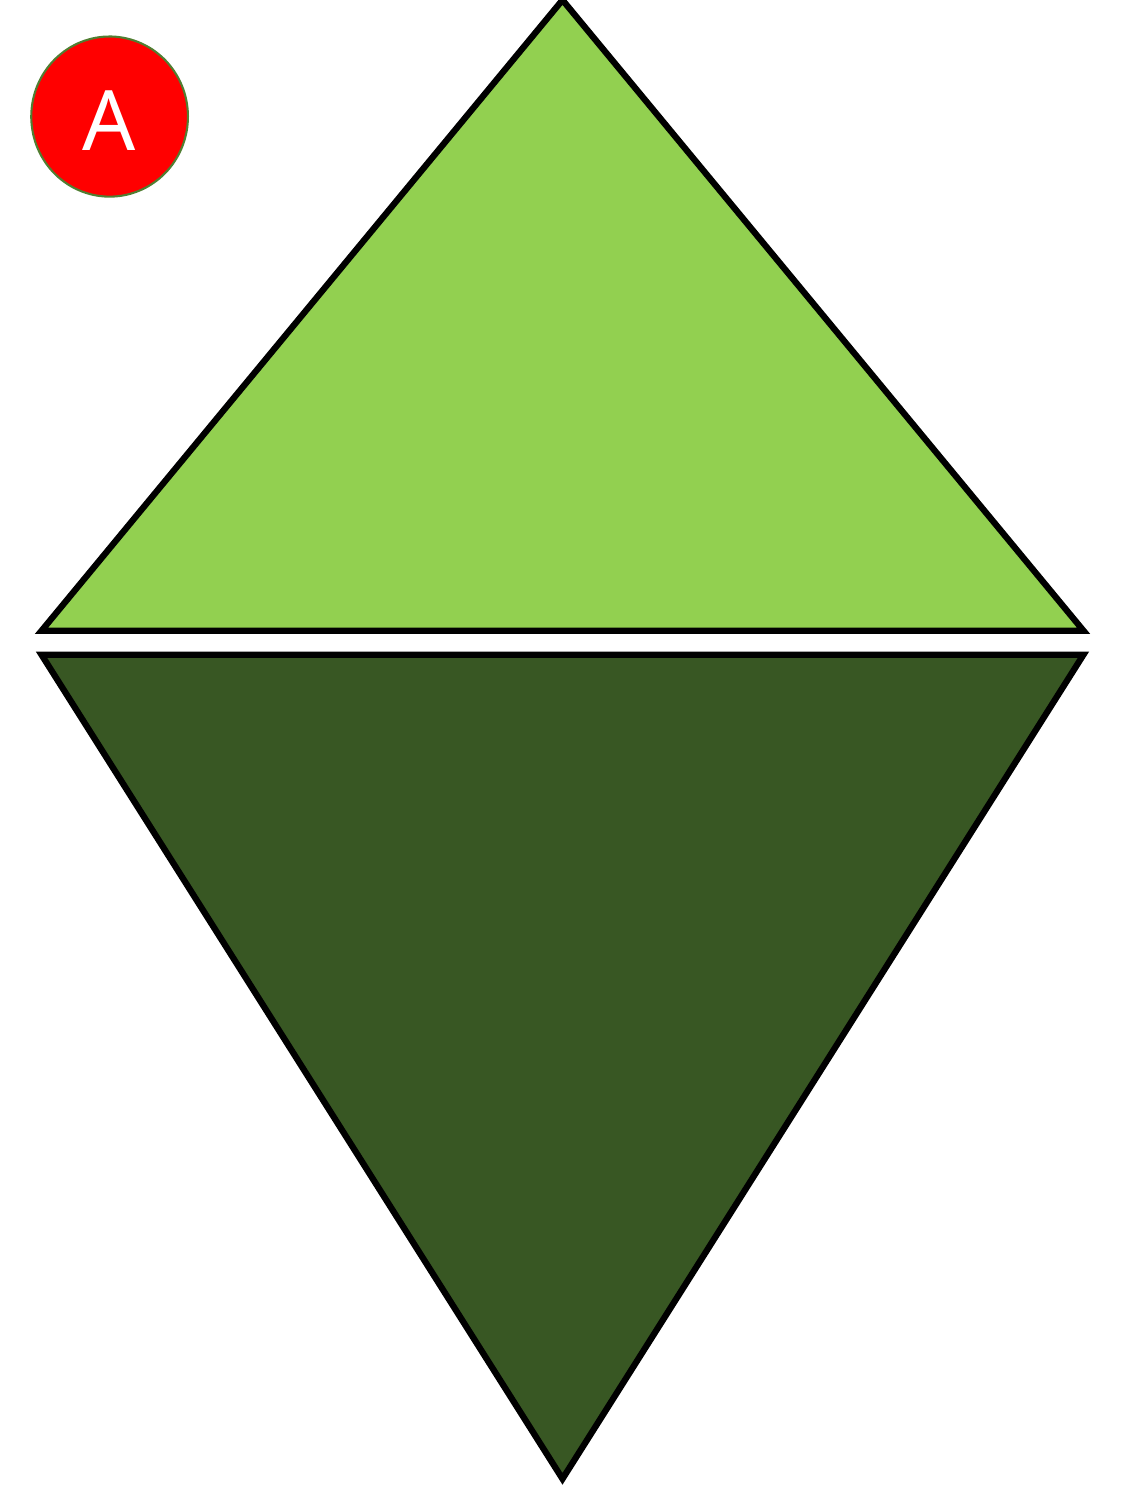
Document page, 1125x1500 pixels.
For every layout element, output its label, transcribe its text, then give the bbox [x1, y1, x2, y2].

text_box [41, 0, 1084, 631]
text_box [41, 654, 1084, 1479]
text_box A [31, 36, 188, 197]
